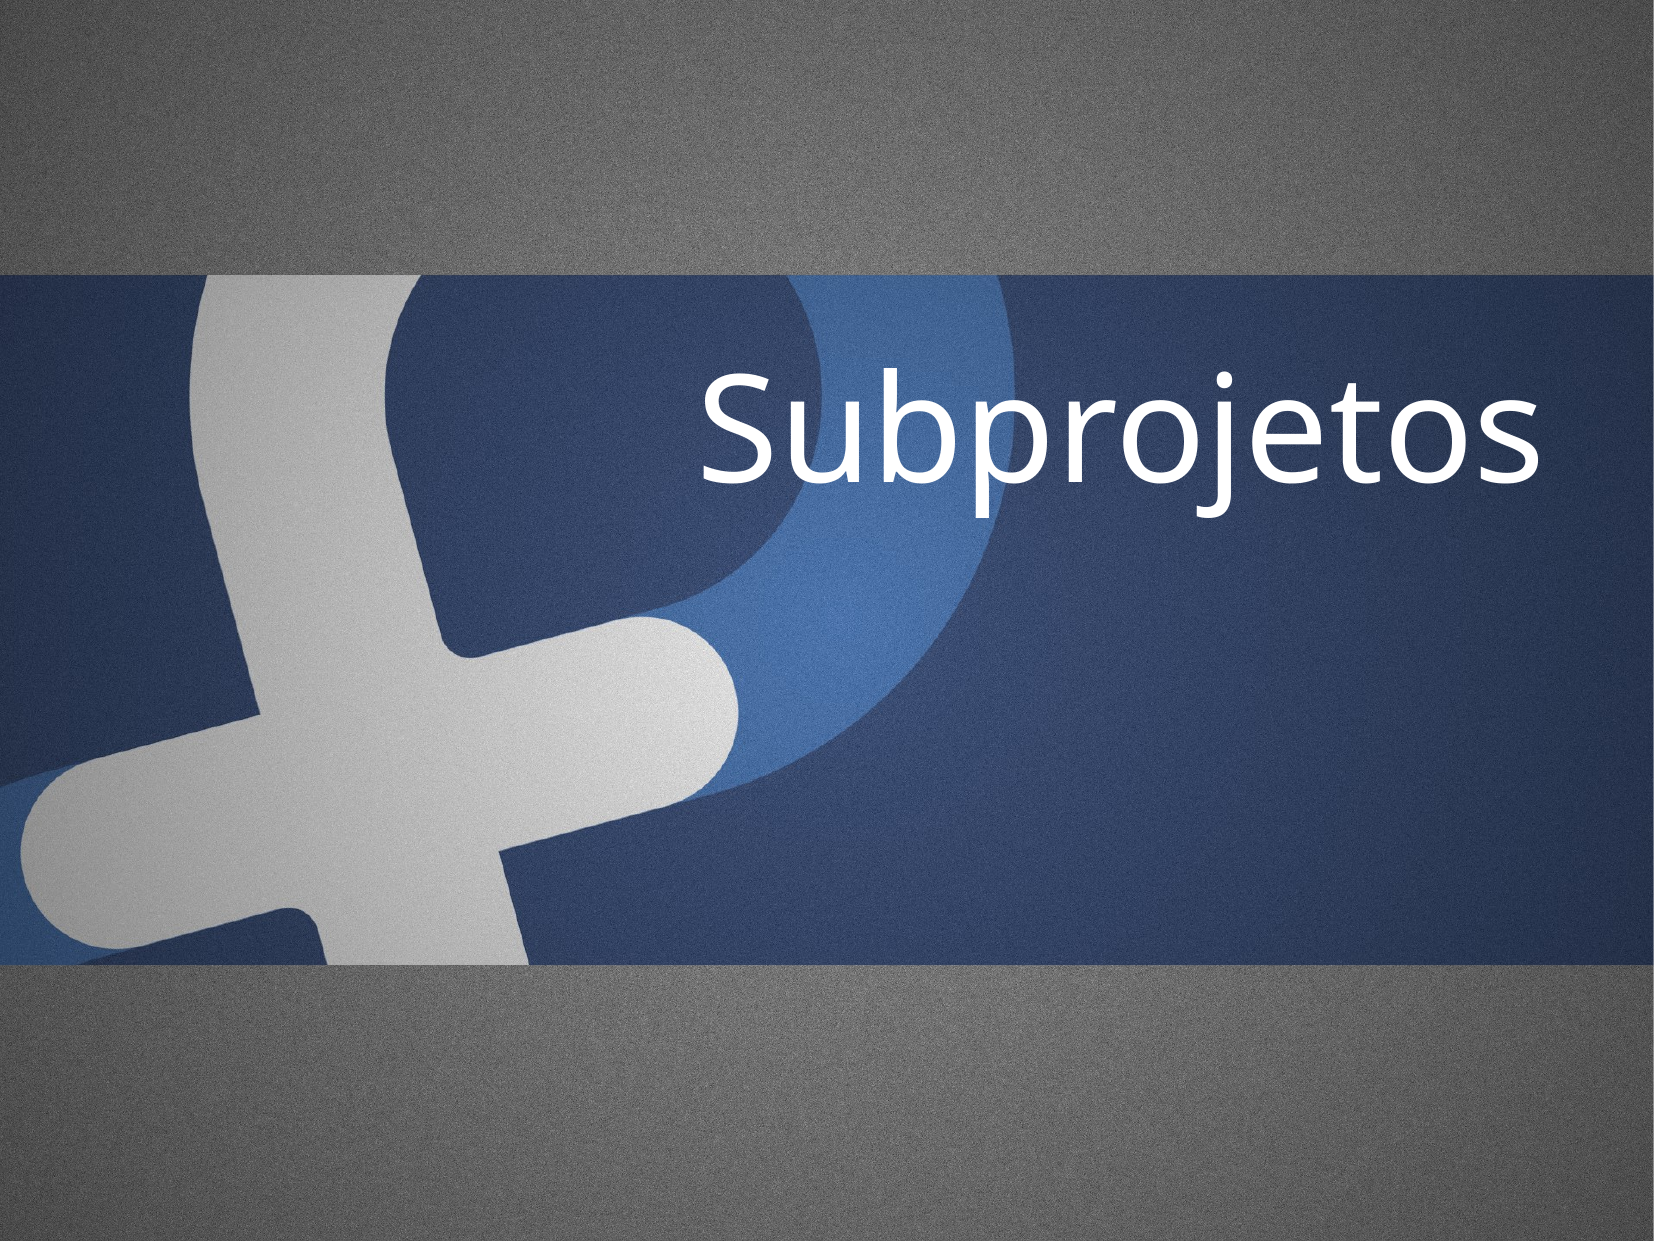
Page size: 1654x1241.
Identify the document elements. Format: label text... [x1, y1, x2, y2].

picture [0, 0, 1654, 1241]
text_box Subprojetos [446, 315, 1561, 654]
